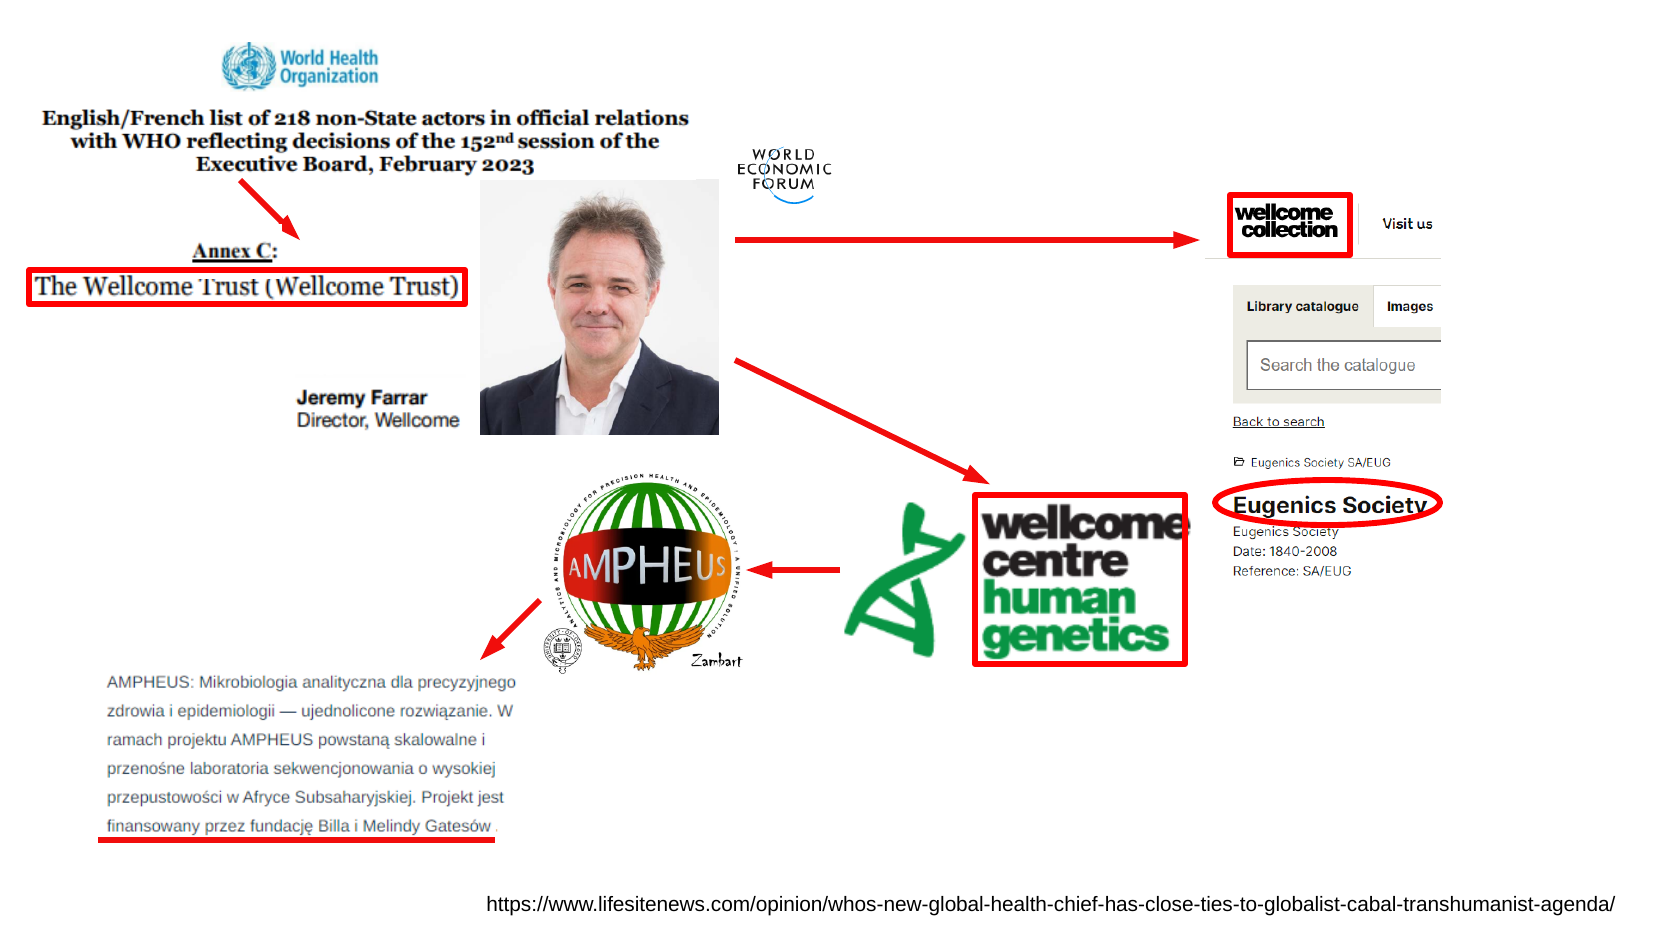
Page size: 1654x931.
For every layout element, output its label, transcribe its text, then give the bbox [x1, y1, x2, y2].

picture [1233, 198, 1347, 252]
picture [978, 498, 1182, 661]
picture [1219, 483, 1436, 522]
picture [30, 42, 719, 436]
text_box https://www.lifesitenews.com/opinion/whos-new-global-health-chief-has-close-ties-to-globalist-cabal-transhumanist-agenda/ [471, 885, 1636, 924]
picture [735, 134, 839, 211]
picture [540, 472, 746, 676]
picture [32, 273, 462, 301]
picture [840, 194, 1441, 665]
picture [98, 659, 526, 840]
picture [180, 224, 282, 267]
picture [285, 374, 466, 440]
